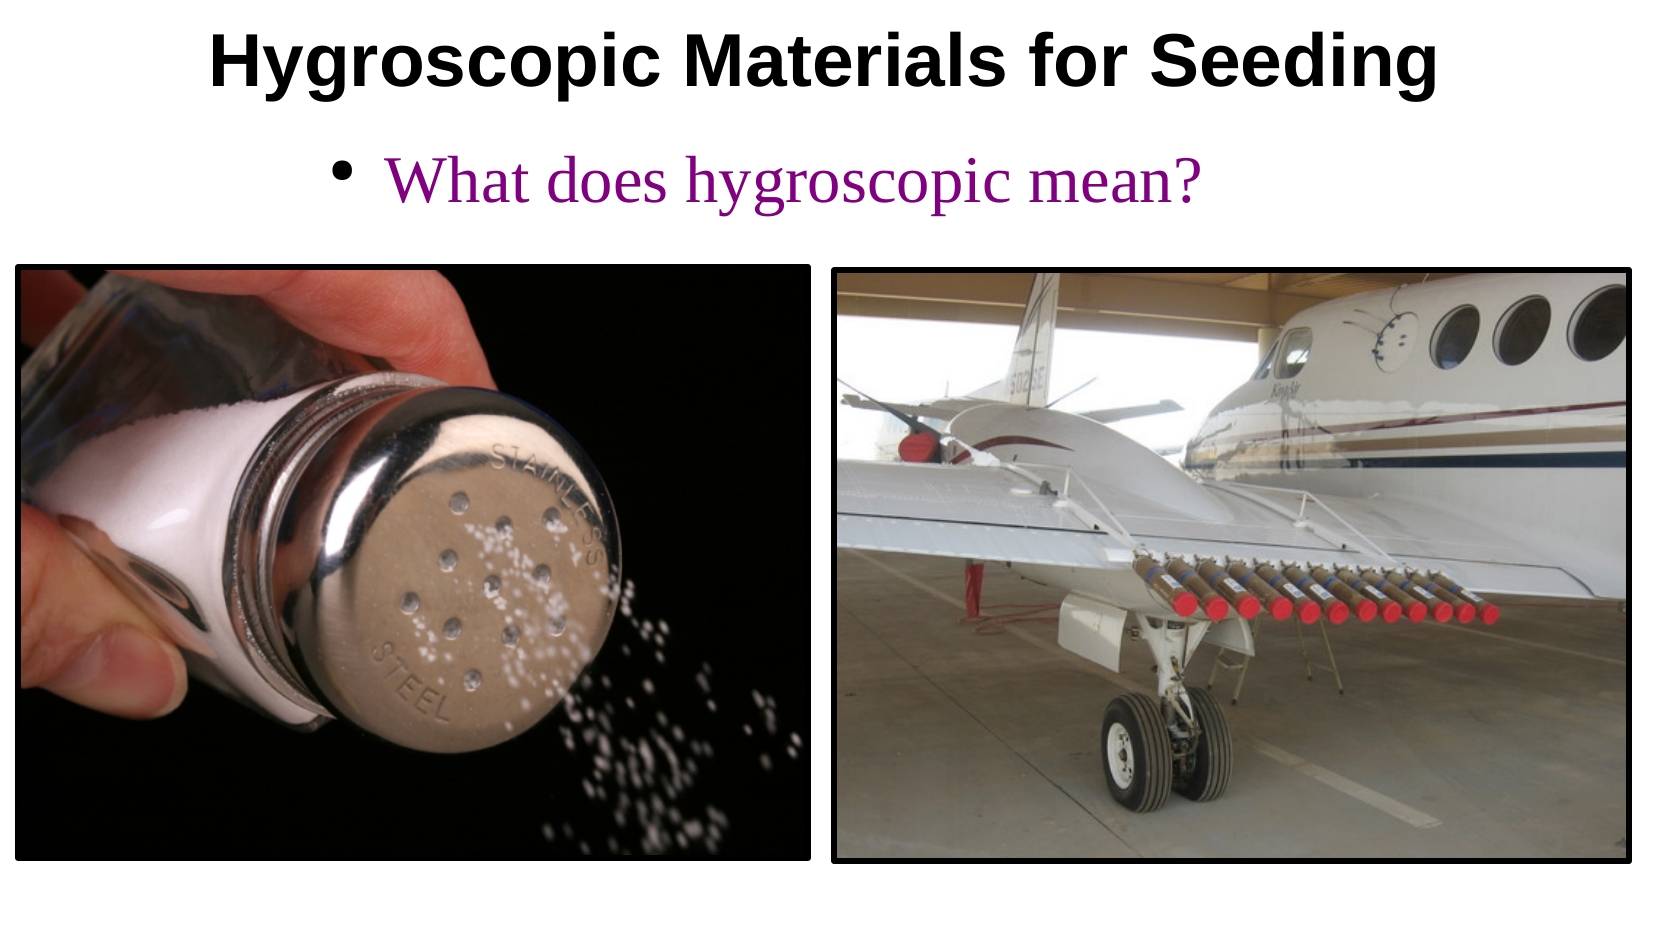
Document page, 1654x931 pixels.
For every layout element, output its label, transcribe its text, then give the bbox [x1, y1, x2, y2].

title Hygroscopic Materials for Seeding [0, 5, 1654, 107]
picture [20, 270, 806, 856]
text_box What does hygroscopic mean? [4, 120, 1619, 226]
picture [837, 273, 1626, 859]
